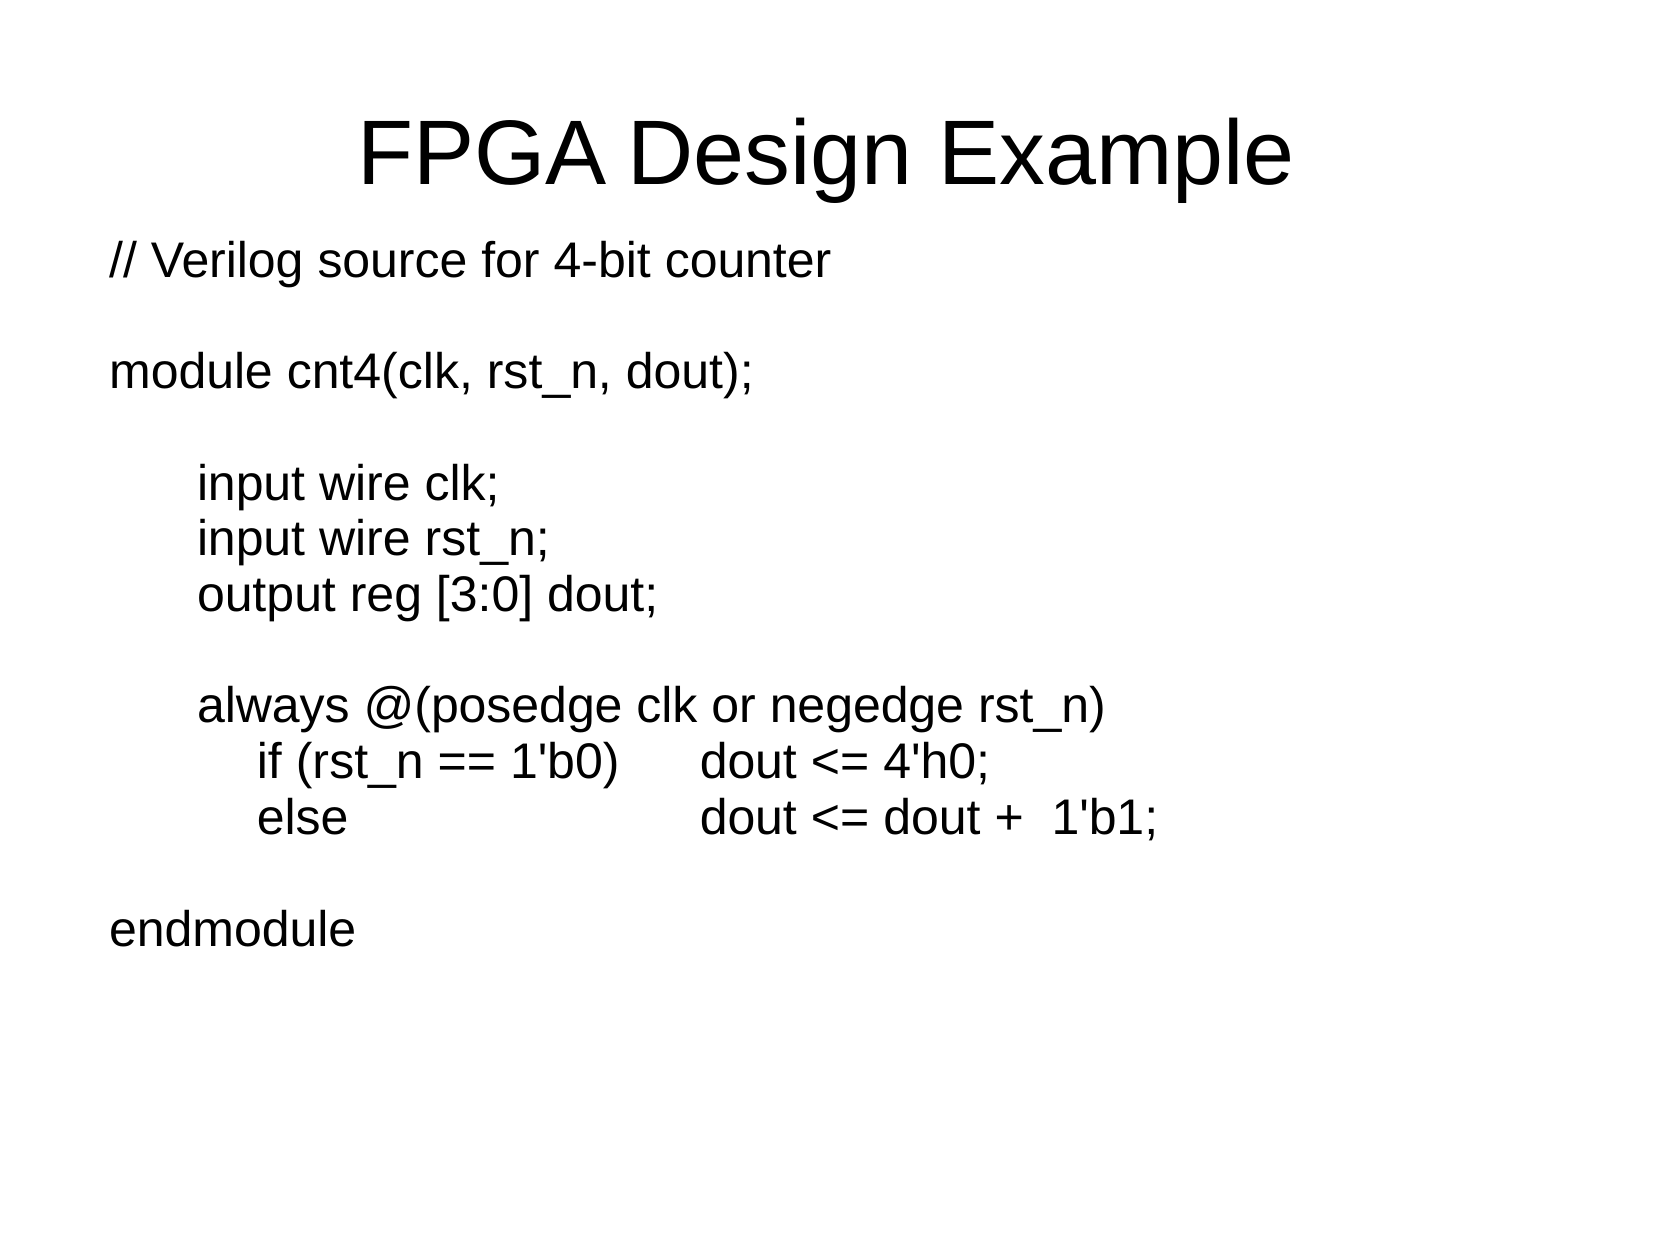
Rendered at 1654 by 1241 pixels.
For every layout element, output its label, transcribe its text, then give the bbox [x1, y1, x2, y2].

text_box // Verilog source for 4-bit counter module cnt4(clk, rst_n, dout); input wire clk; input wire rst_n; output reg [3:0] dout; always @(posedge clk or negedge rst_n) if (rst_n == 1'b0) dout <= 4'h0; else dout <= dout + 1'b1; endmodule [94, 224, 1619, 1063]
title FPGA Design Example [82, 49, 1571, 257]
